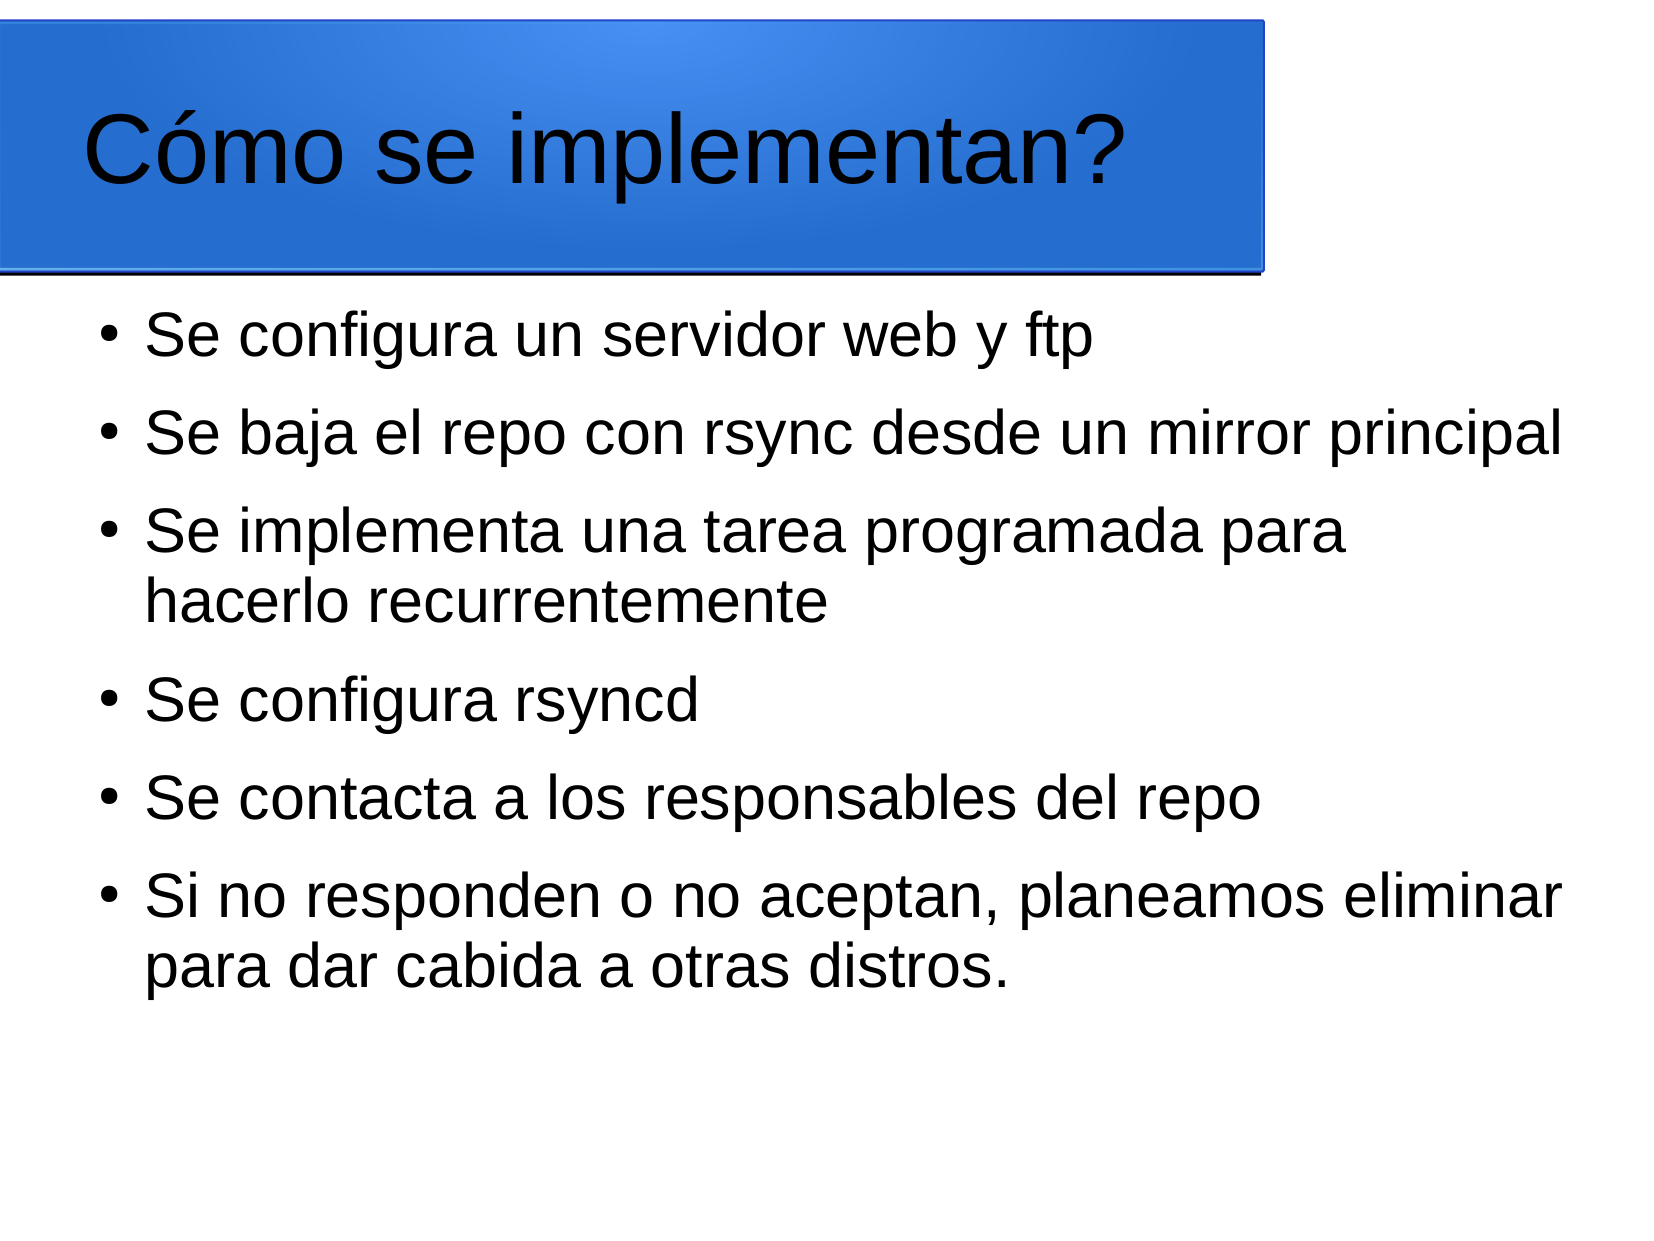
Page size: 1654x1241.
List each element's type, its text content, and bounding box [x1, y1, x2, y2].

title Cómo se implementan? [82, 47, 1235, 252]
list Se configura un servidor web y ftp Se baja el repo con rsync desde un mirror principal Se implementa una tarea programada para hacerlo recurrentemente Se configura rsyncd Se contacta a los responsables del repo Si no responden o no aceptan, planeamos eliminar para dar cabida a otras distros. [82, 299, 1571, 1019]
